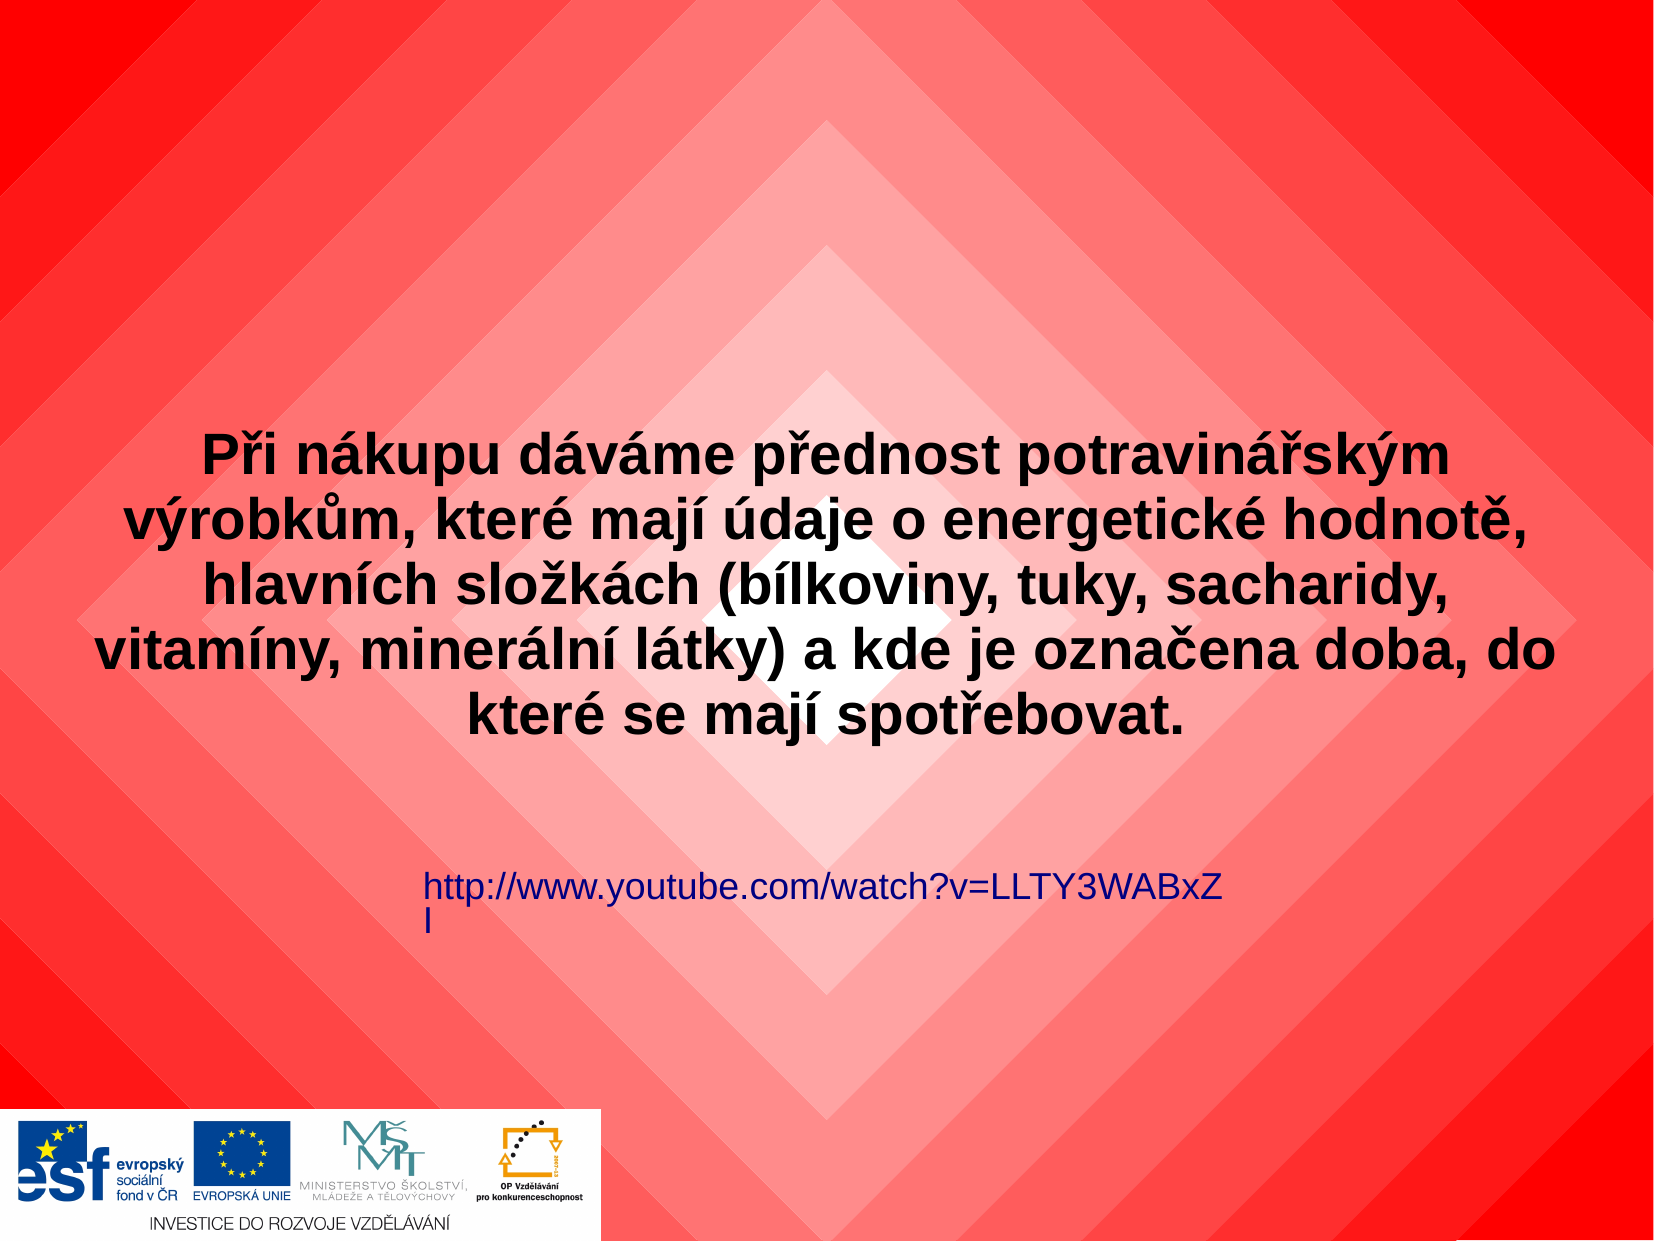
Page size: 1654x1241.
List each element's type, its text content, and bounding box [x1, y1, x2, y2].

picture [0, 1109, 601, 1241]
text_box http://www.youtube.com/watch?v=LLTY3WABxZI [408, 858, 1246, 958]
list Při nákupu dáváme přednost potravinářským výrobkům, které mají údaje o energetické hodnotě, hlavních složkách (bílkoviny, tuky, sacharidy, vitamíny, minerální látky) a kde je označena doba, do které se mají spotřebovat. [82, 421, 1571, 1241]
